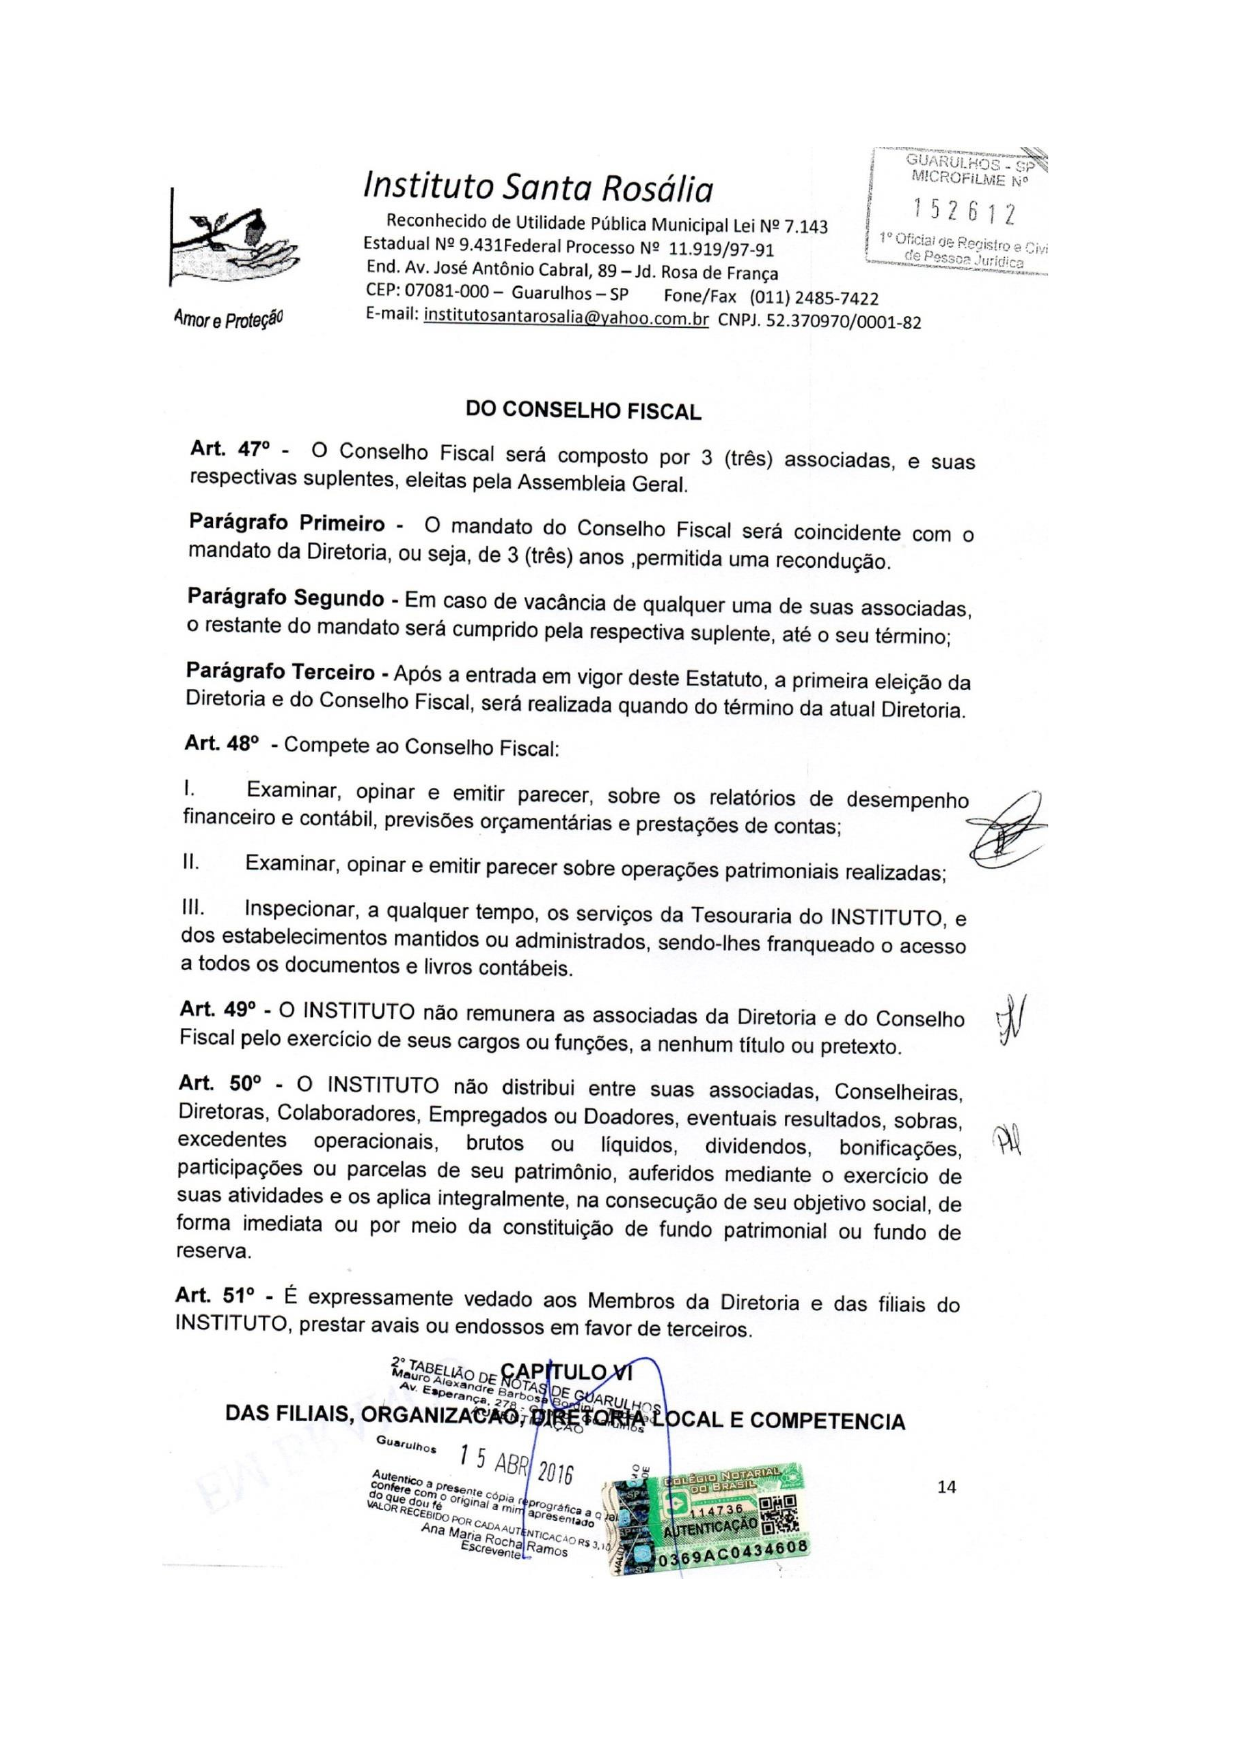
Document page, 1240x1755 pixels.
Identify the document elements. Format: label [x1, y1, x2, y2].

text_box [162, 148, 1048, 1578]
